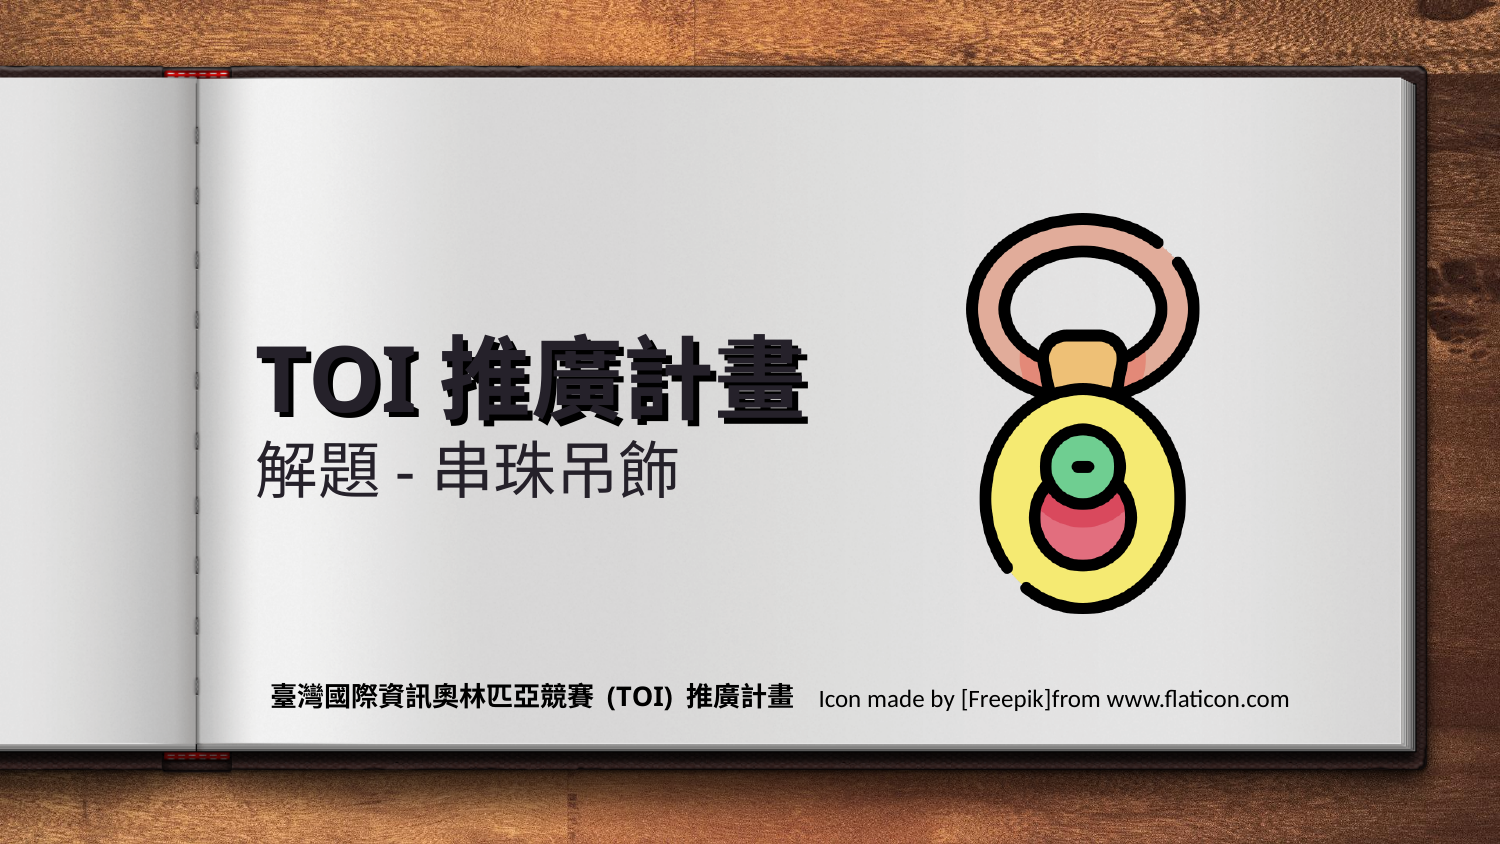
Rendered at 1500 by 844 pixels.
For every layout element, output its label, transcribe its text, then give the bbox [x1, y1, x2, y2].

title TOI推廣計畫 解題-串珠吊飾 [240, 262, 882, 565]
picture [882, 213, 1283, 614]
text_box Icon made by [Freepik]from www.flaticon.com [804, 675, 1385, 720]
